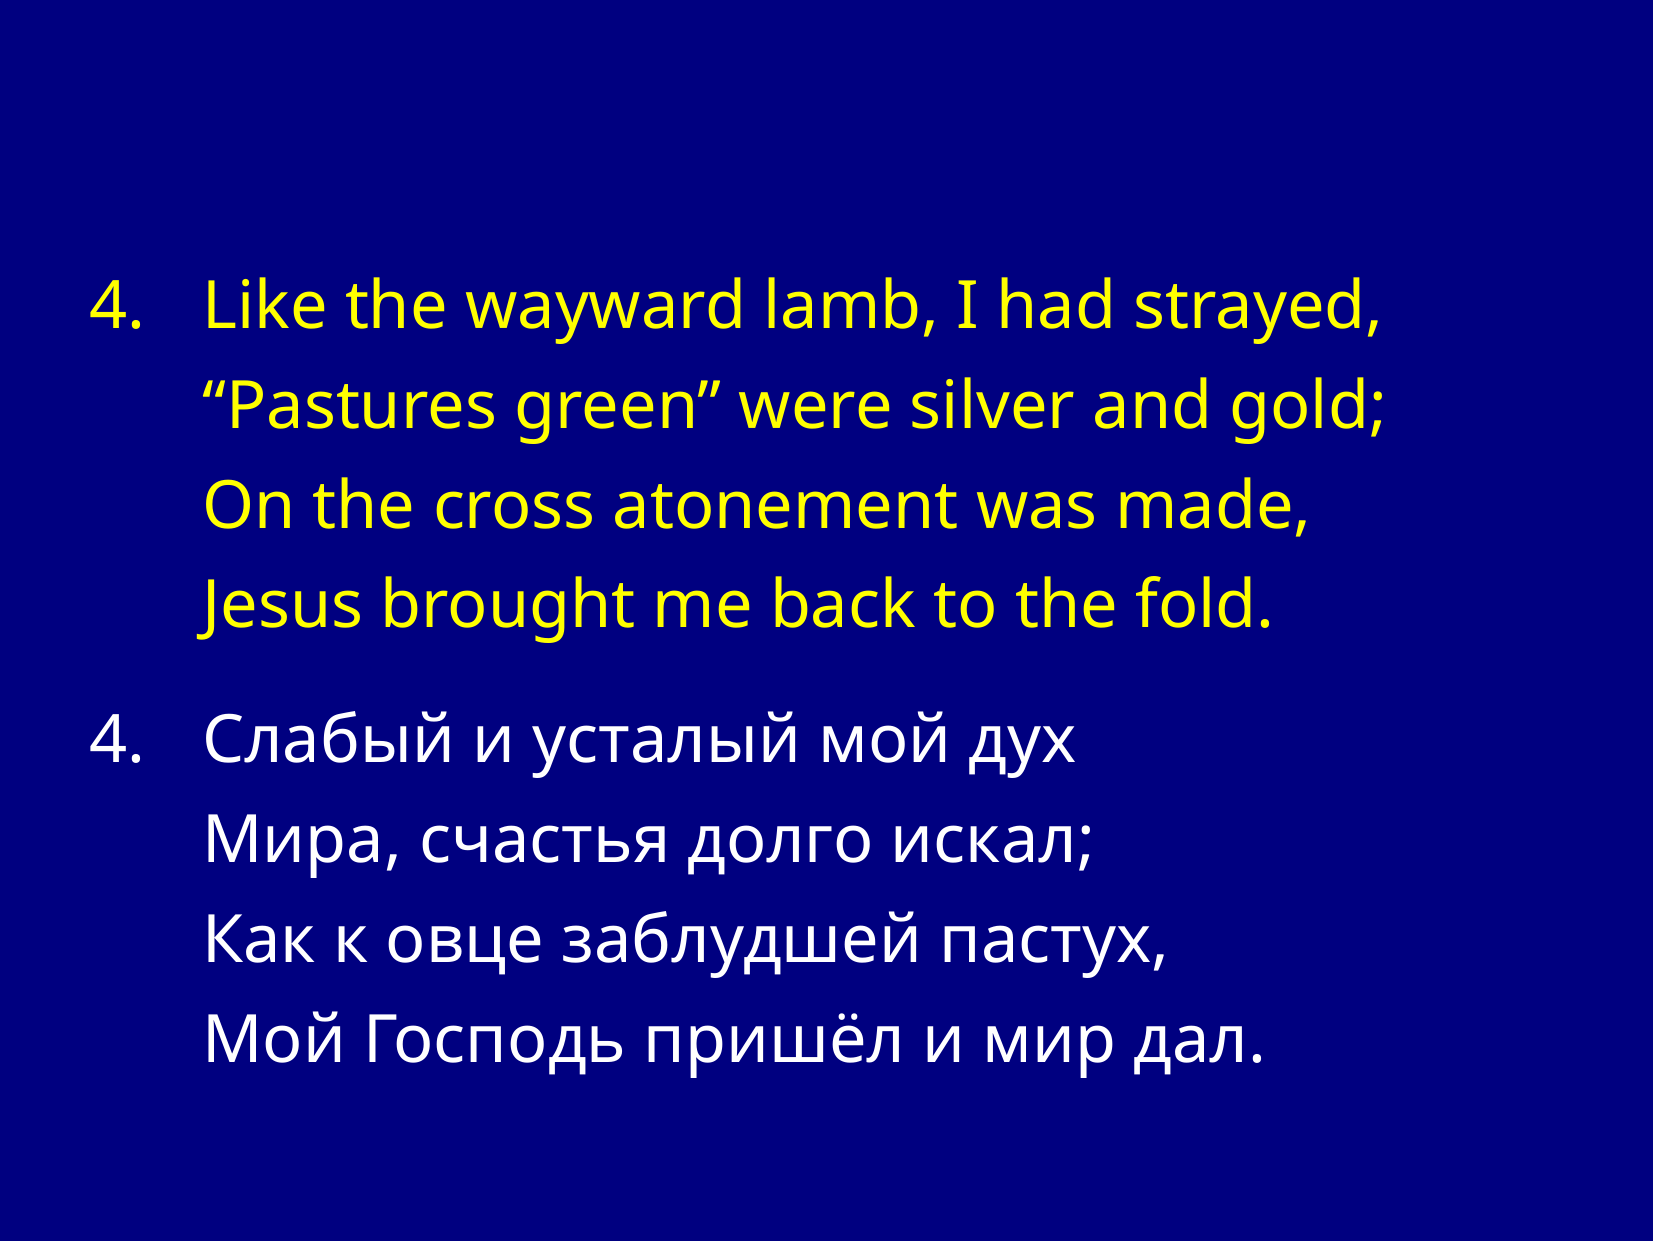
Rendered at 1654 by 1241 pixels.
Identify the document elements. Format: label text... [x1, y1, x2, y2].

text_box 4. Слабый и усталый мой дух Мира, счастья долго искал; Как к овце заблудшей пастух, Мой Господь пришёл и мир дал. [75, 675, 1576, 1163]
text_box 4. Like the wayward lamb, I had strayed, “Pastures green” were silver and gold; On the cross atonement was made, Jesus brought me back to the fold. [75, 150, 1576, 638]
